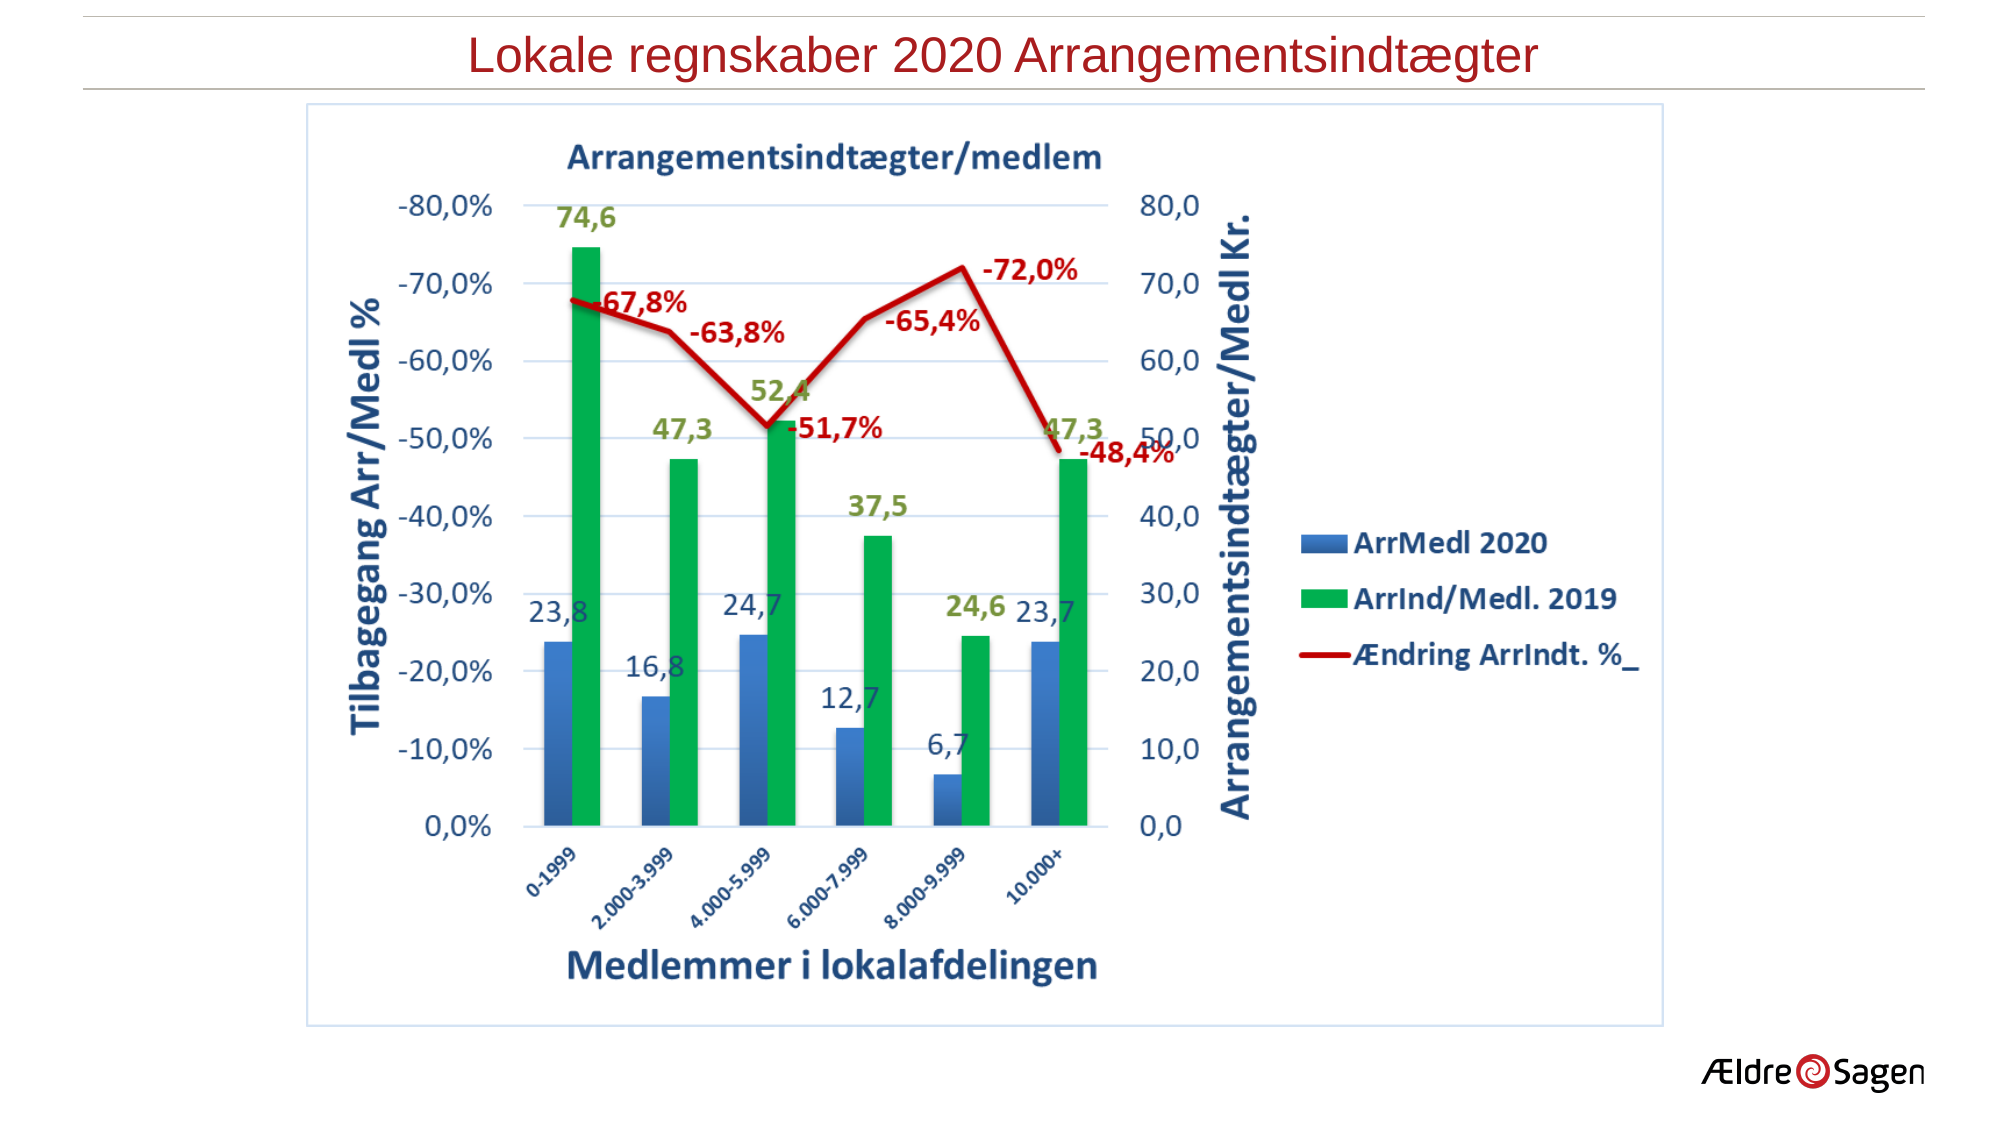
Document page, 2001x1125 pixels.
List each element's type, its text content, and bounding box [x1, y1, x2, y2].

text_box Lokale regnskaber 2020 Arrangementsindtægter [82, 14, 1925, 92]
picture [306, 103, 1664, 1027]
